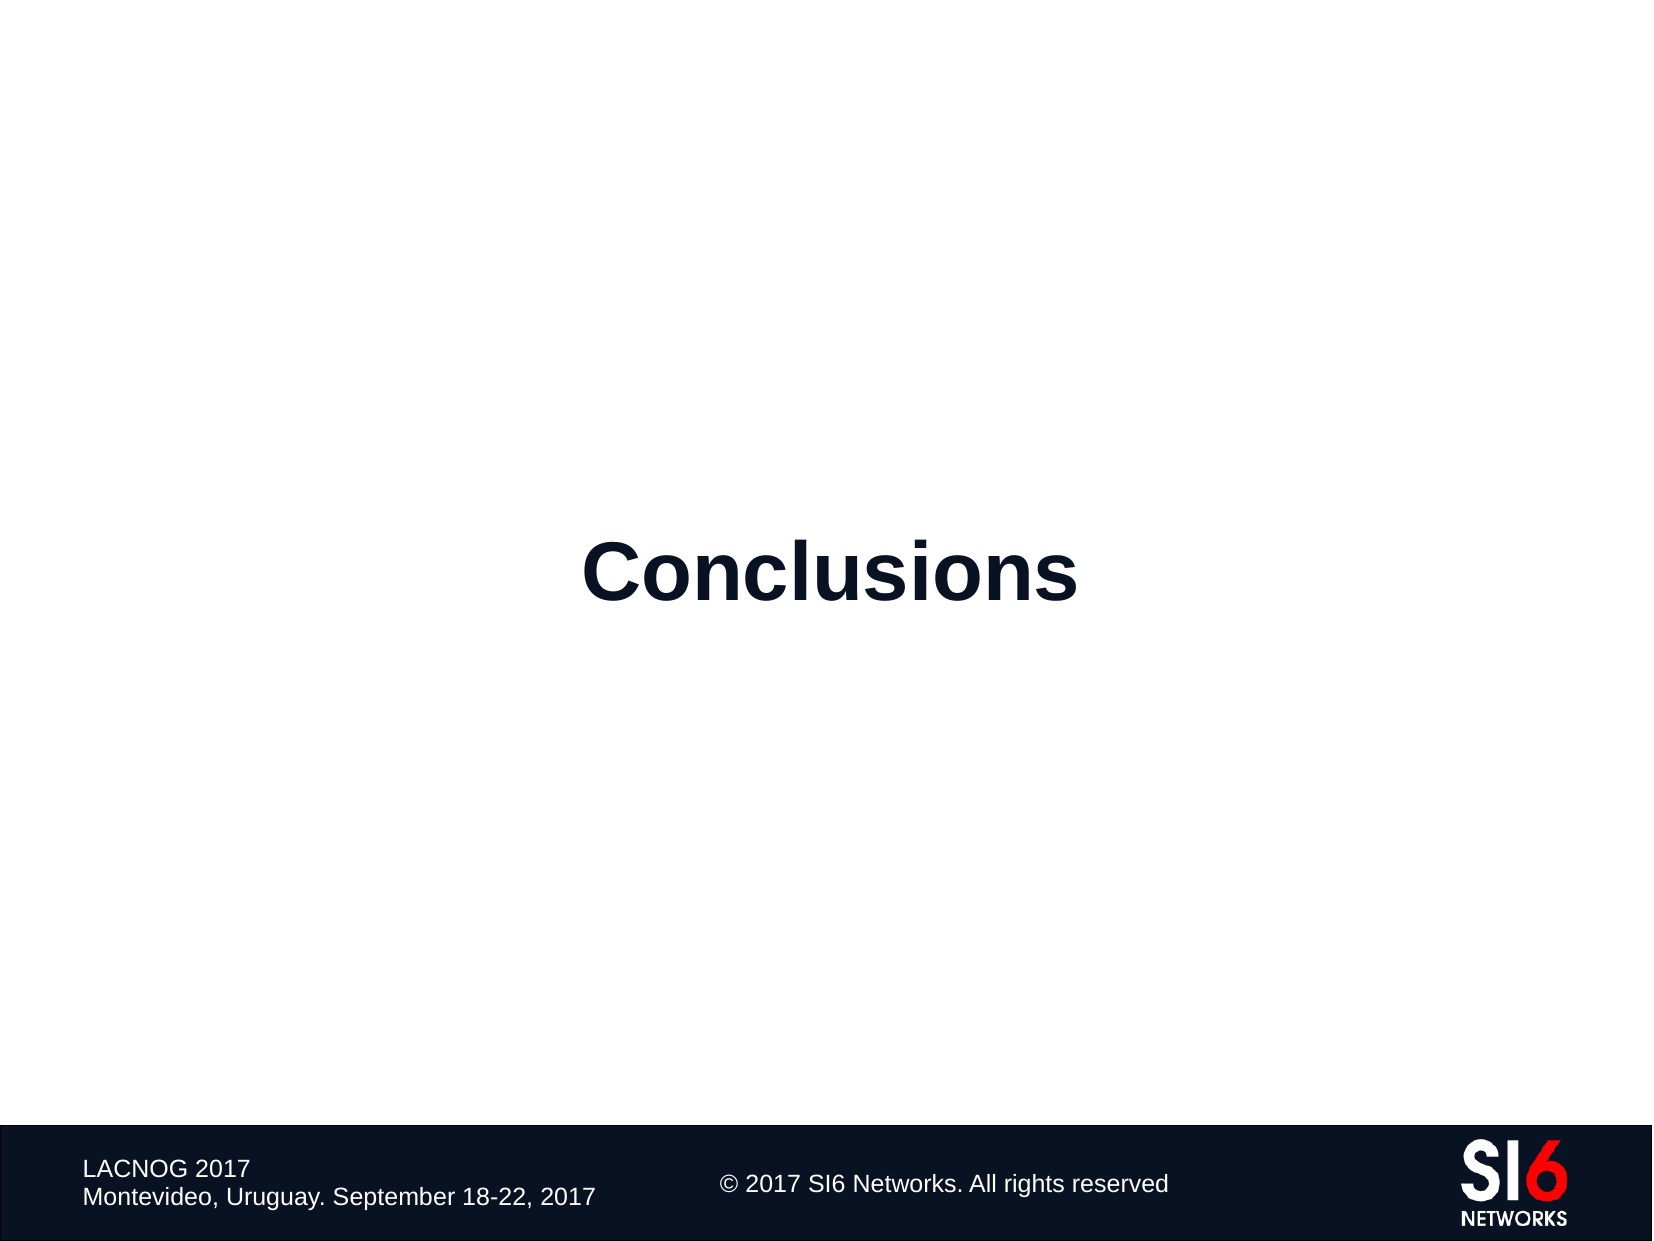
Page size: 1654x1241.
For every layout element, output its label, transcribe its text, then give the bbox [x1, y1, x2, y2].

picture [1461, 1139, 1567, 1226]
title Conclusions [86, 467, 1576, 676]
